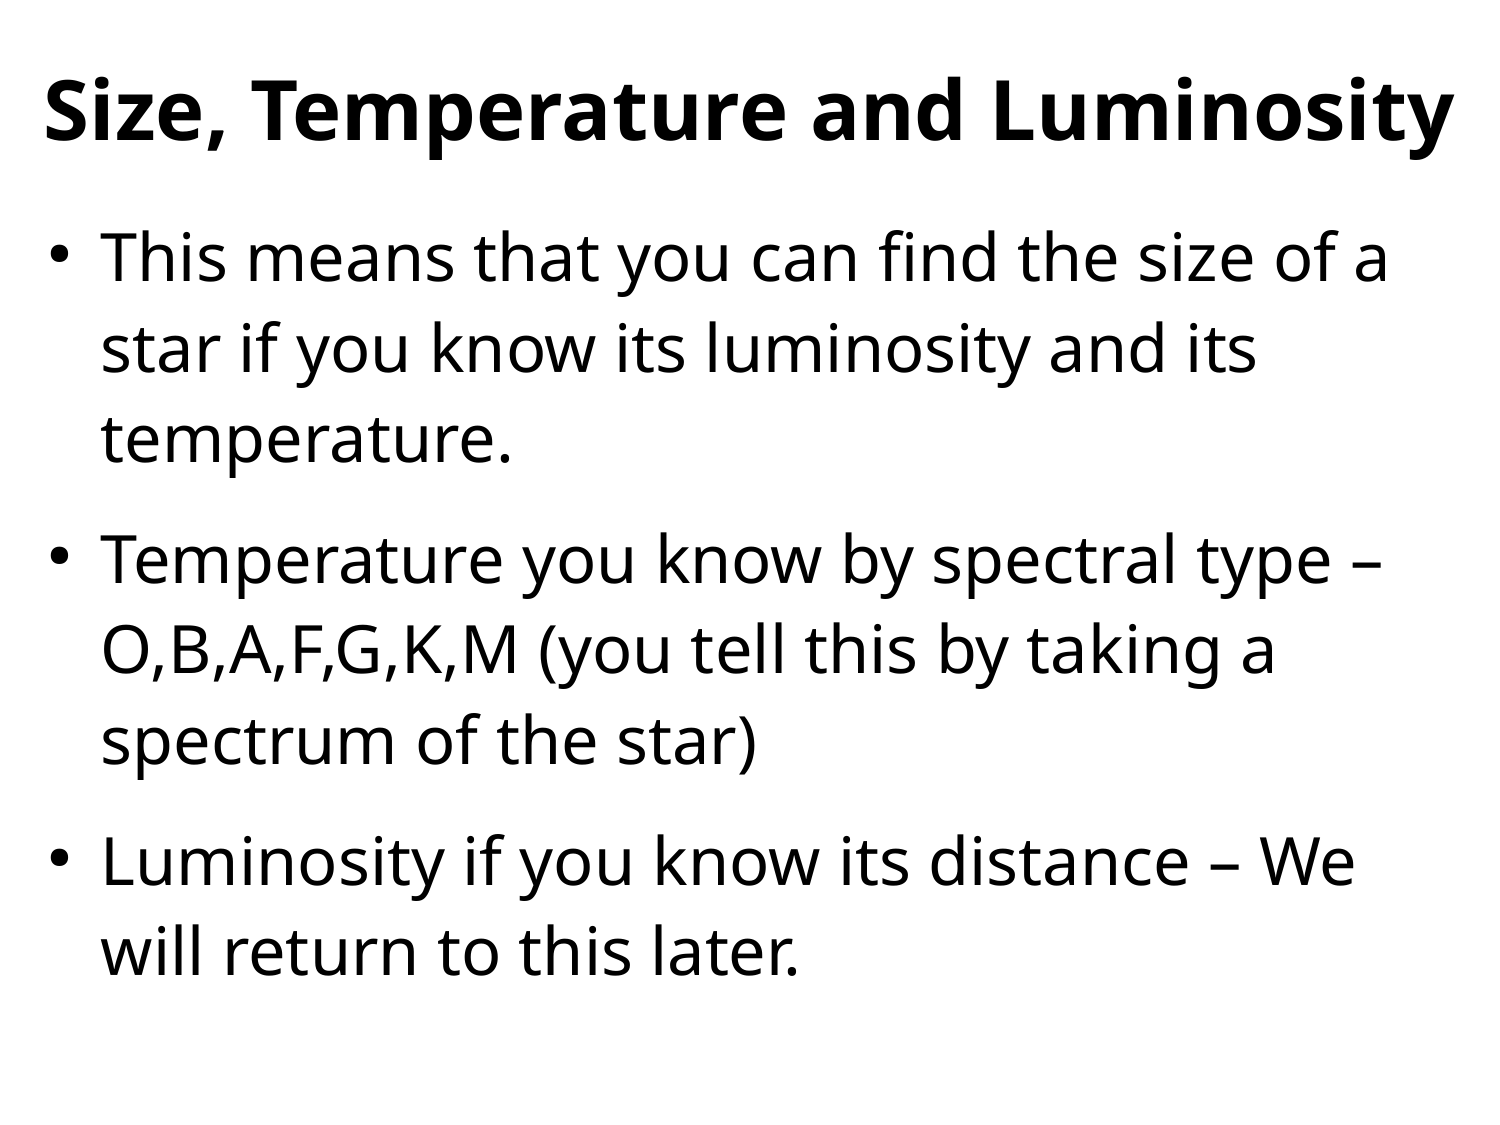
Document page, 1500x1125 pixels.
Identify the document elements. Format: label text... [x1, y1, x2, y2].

list This means that you can find the size of a star if you know its luminosity and its temperature. Temperature you know by spectral type – O,B,A,F,G,K,M (you tell this by taking a spectrum of the star) Luminosity if you know its distance – We will return to this later. [30, 210, 1471, 1036]
title Size, Temperature and Luminosity [30, 22, 1471, 196]
